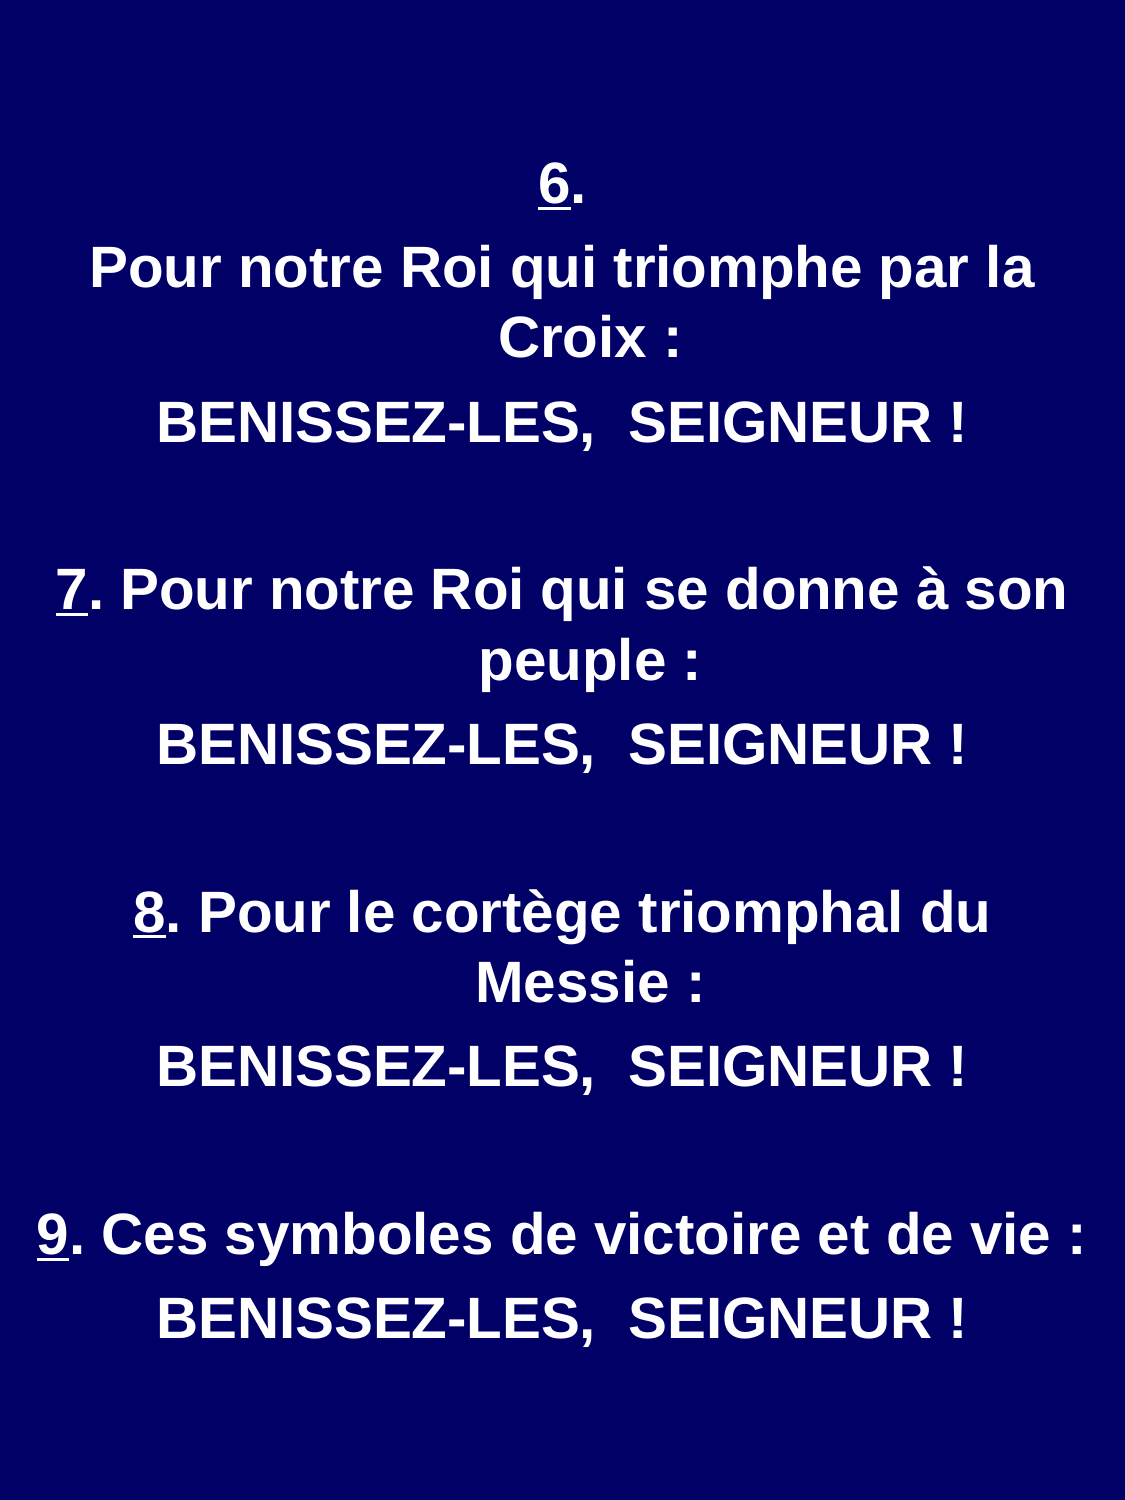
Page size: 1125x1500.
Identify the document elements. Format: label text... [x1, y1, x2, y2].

text_box 6. Pour notre Roi qui triomphe par la Croix : BENISSEZ-LES, SEIGNEUR ! 7. Pour notre Roi qui se donne à son peuple : BENISSEZ-LES, SEIGNEUR ! 8. Pour le cortège triomphal du Messie : BENISSEZ-LES, SEIGNEUR ! 9. Ces symboles de victoire et de vie : BENISSEZ-LES, SEIGNEUR ! [0, 137, 1125, 1134]
